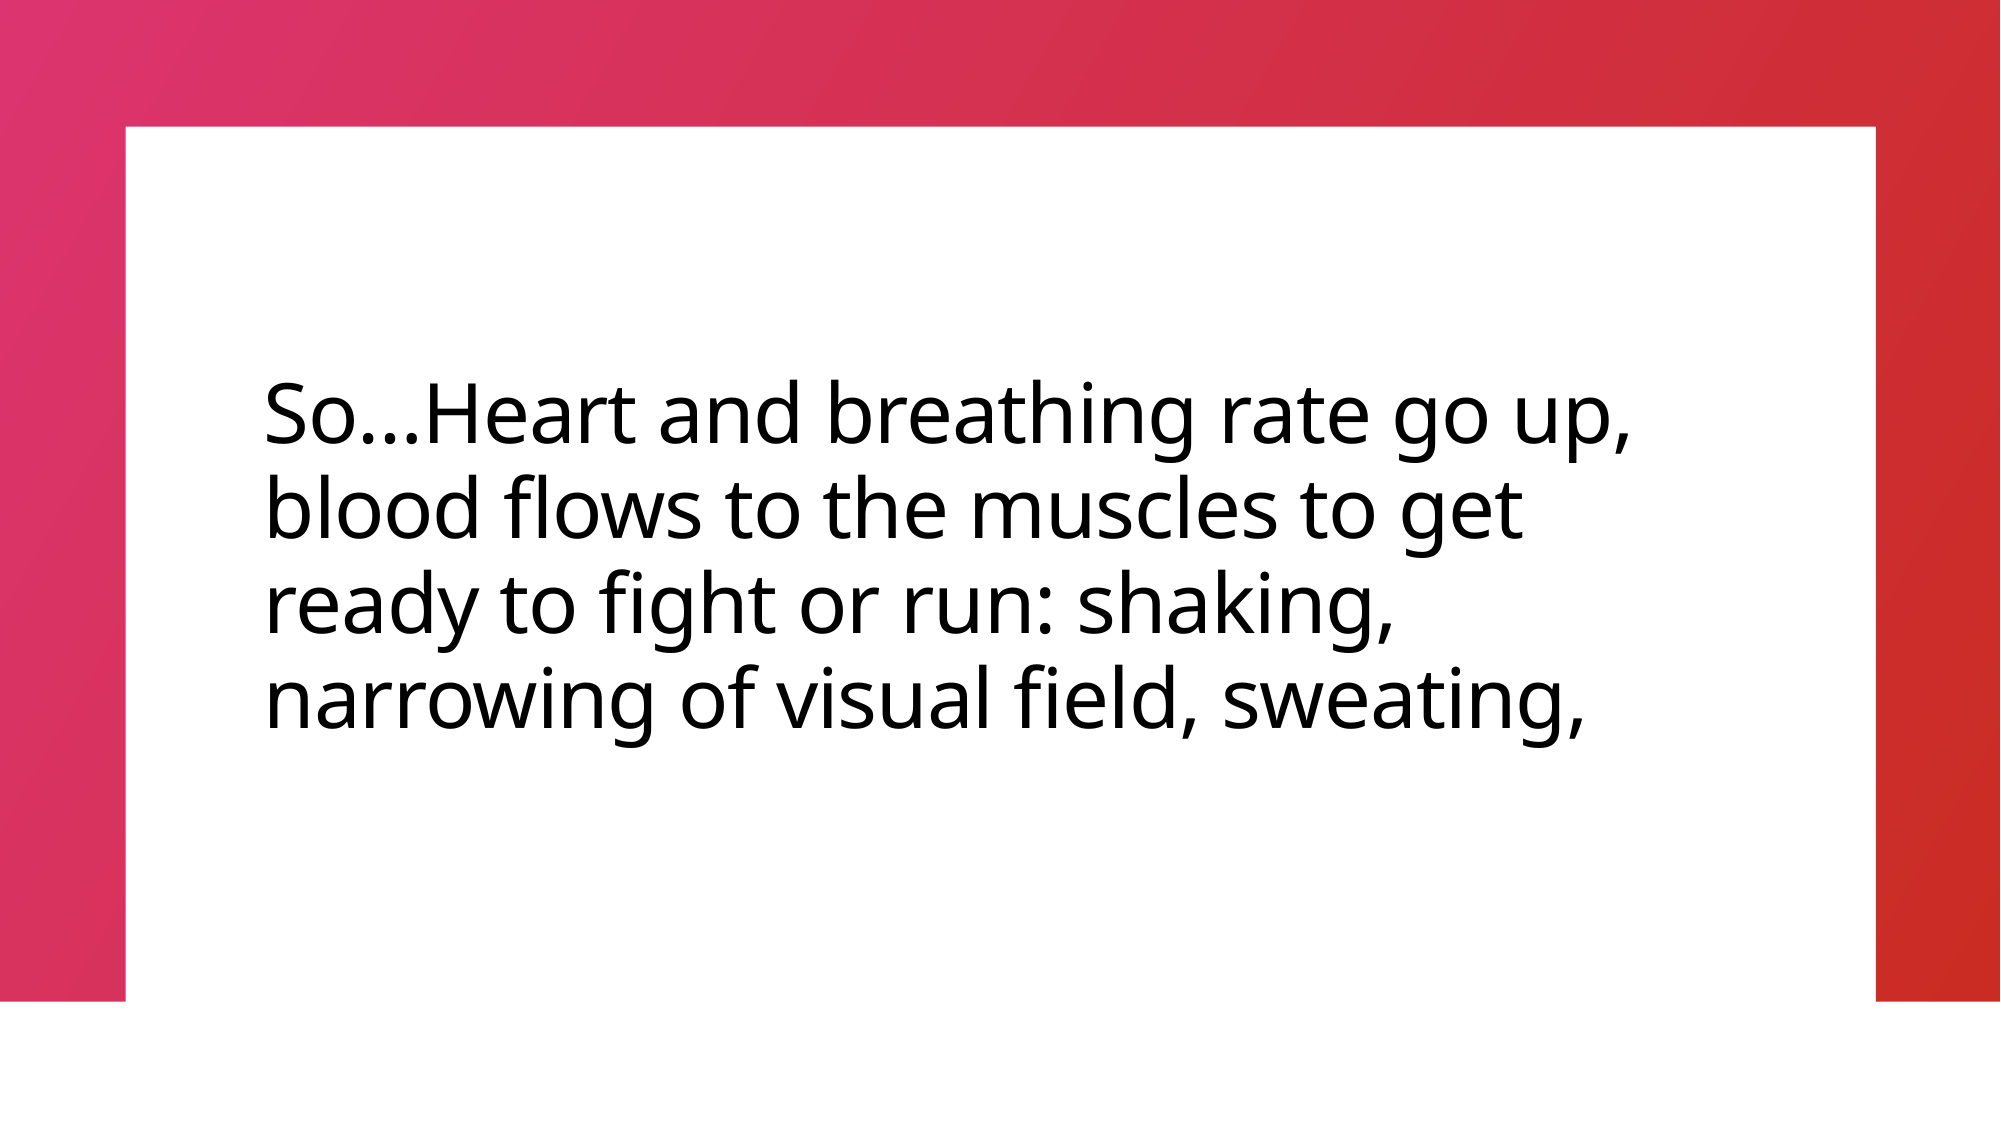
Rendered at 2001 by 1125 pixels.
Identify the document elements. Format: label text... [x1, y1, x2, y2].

title So…Heart and breathing rate go up, blood flows to the muscles to get ready to fight or run: shaking, narrowing of visual field, sweating, [248, 360, 1749, 721]
